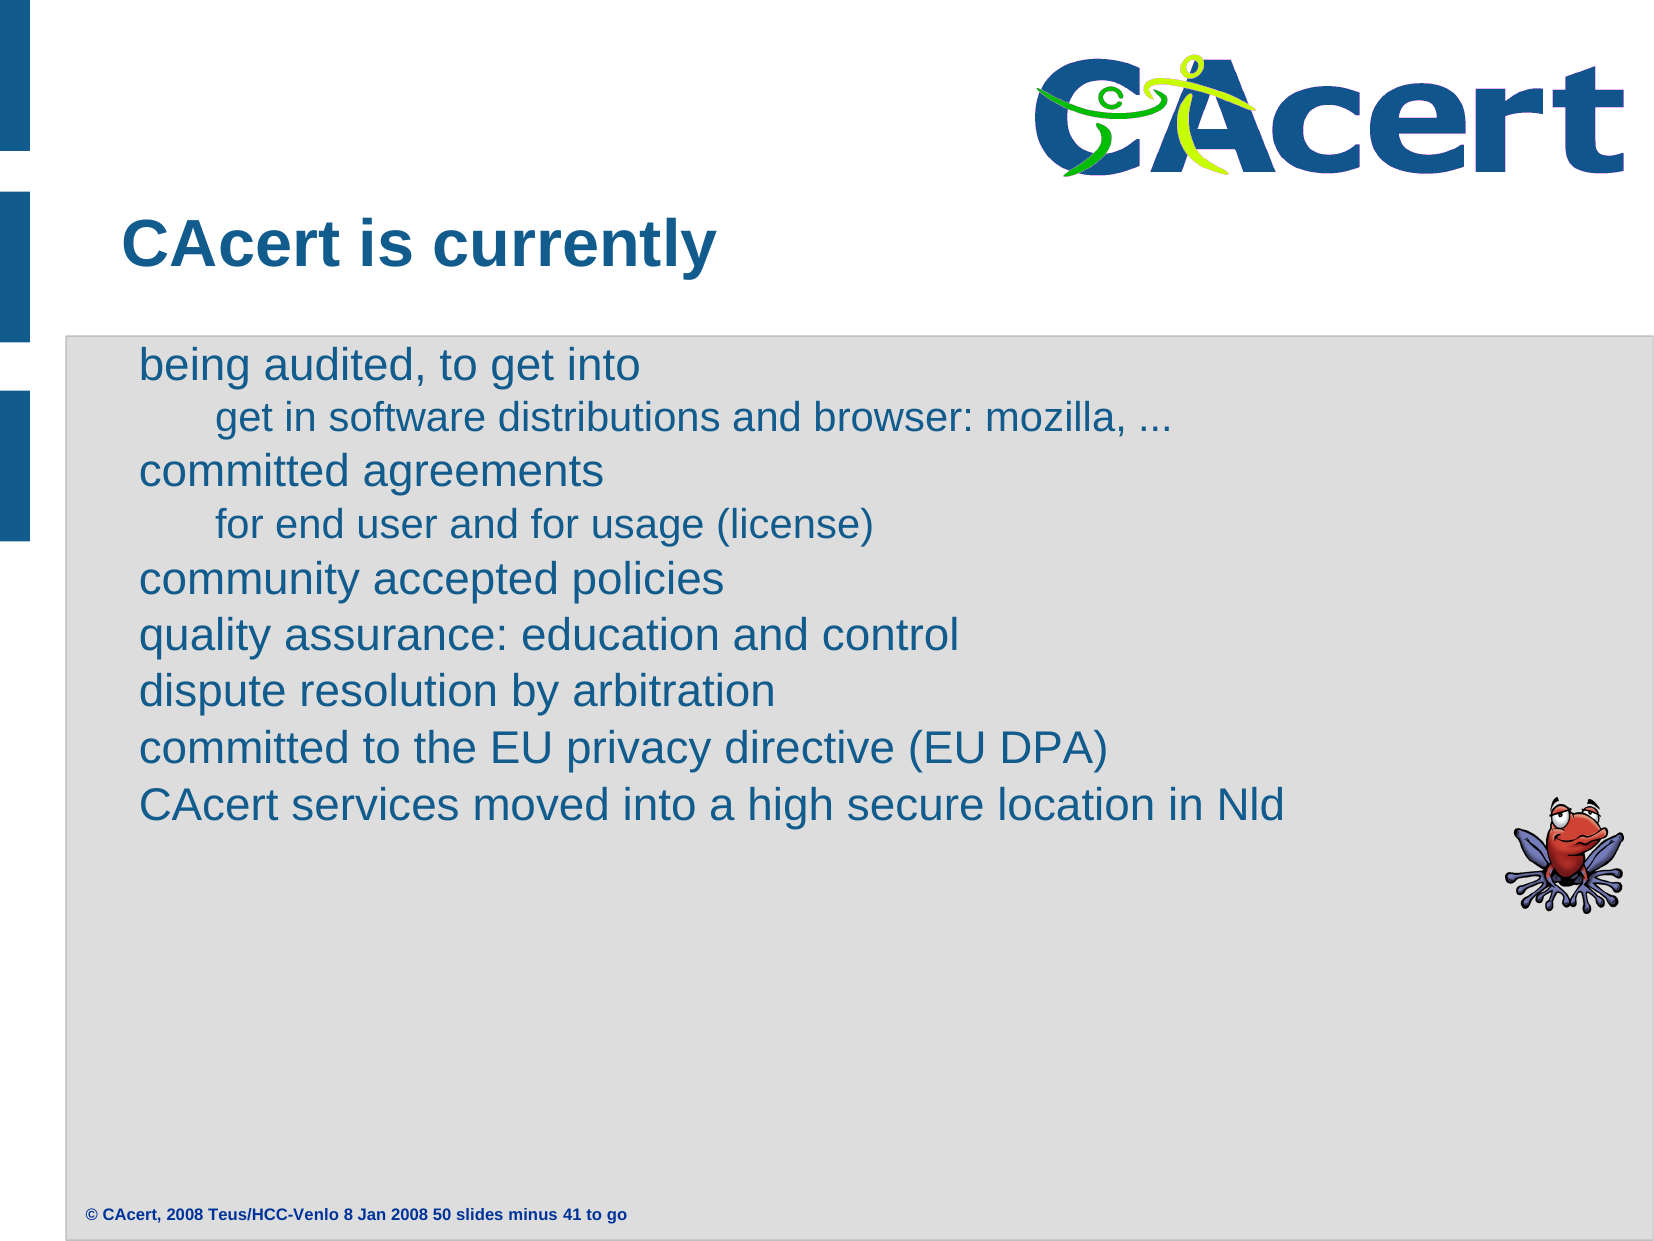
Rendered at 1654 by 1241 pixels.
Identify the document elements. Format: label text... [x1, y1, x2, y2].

picture [1505, 797, 1624, 915]
title CAcert is currently [121, 184, 1534, 309]
picture [1033, 53, 1625, 178]
list being audited, to get into get in software distributions and browser: mozilla, ... committed agreements for end user and for usage (license)‏ community accepted policies quality assurance: education and control dispute resolution by arbitration committed to the EU privacy directive (EU DPA)‏ CAcert services moved into a high secure location in Nld [121, 344, 1596, 1105]
